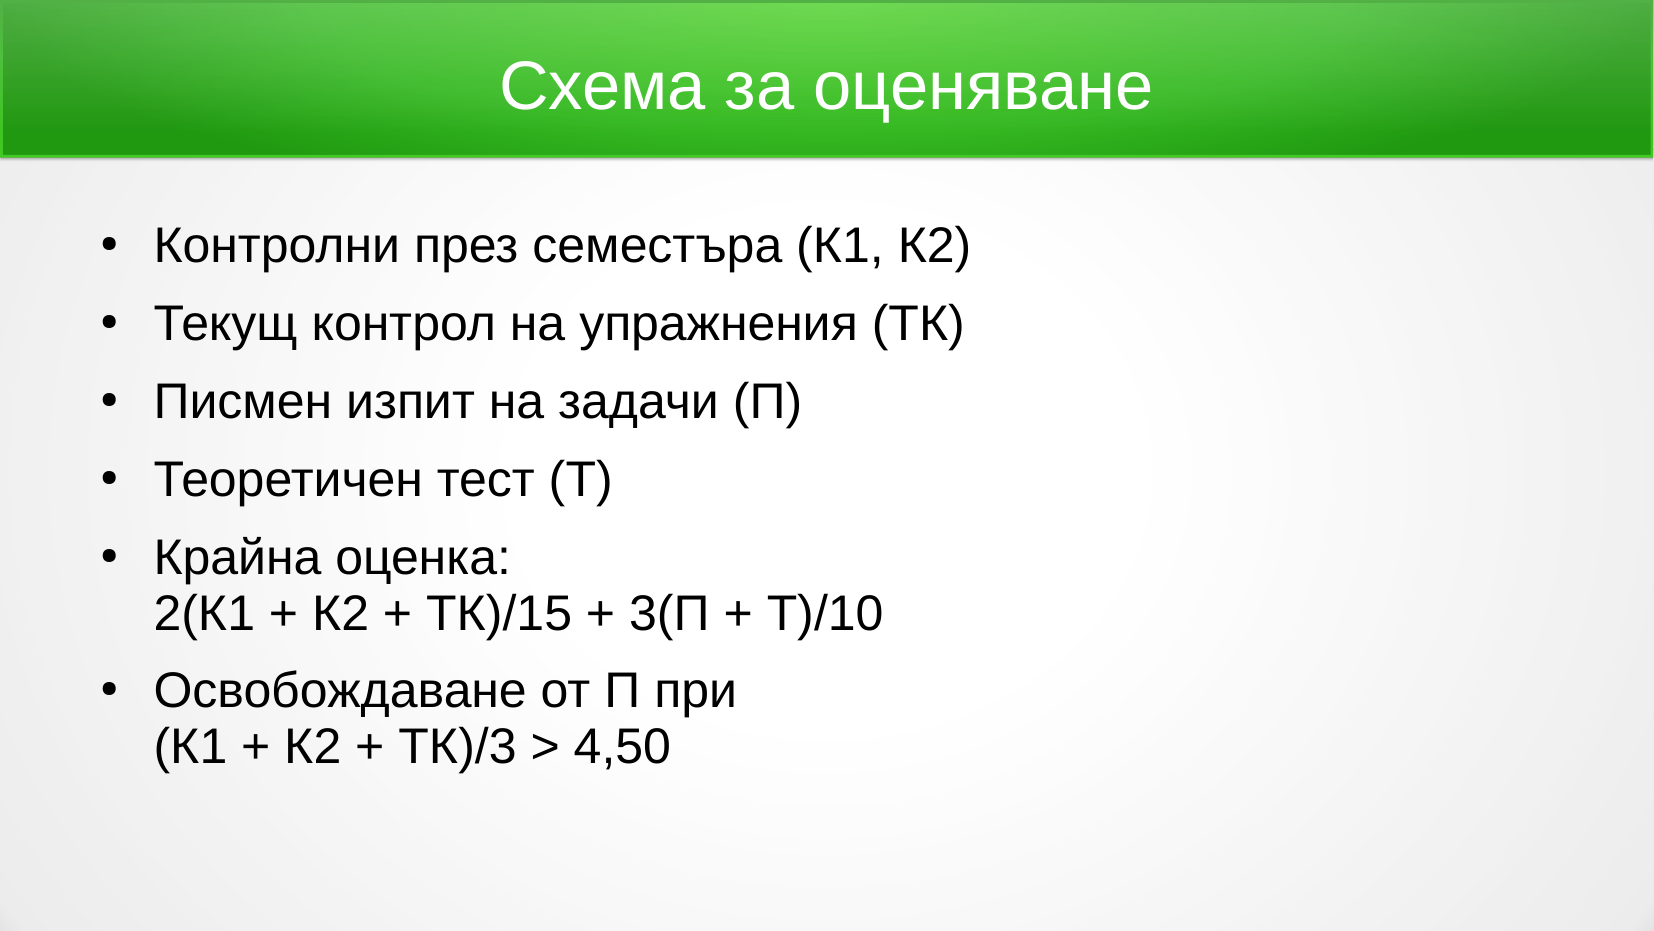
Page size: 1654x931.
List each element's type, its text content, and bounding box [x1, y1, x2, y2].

title Схема за оценяване [82, 37, 1571, 135]
list Контролни през семестъра (К1, К2) Текущ контрол на упражнения (ТК) Писмен изпит на задачи (П) Теоретичен тест (Т) Крайна оценка: 2(К1 + К2 + ТК)/15 + 3(П + Т)/10 Освобождаване от П при (К1 + К2 + ТК)/3 > 4,50 [82, 217, 1538, 839]
